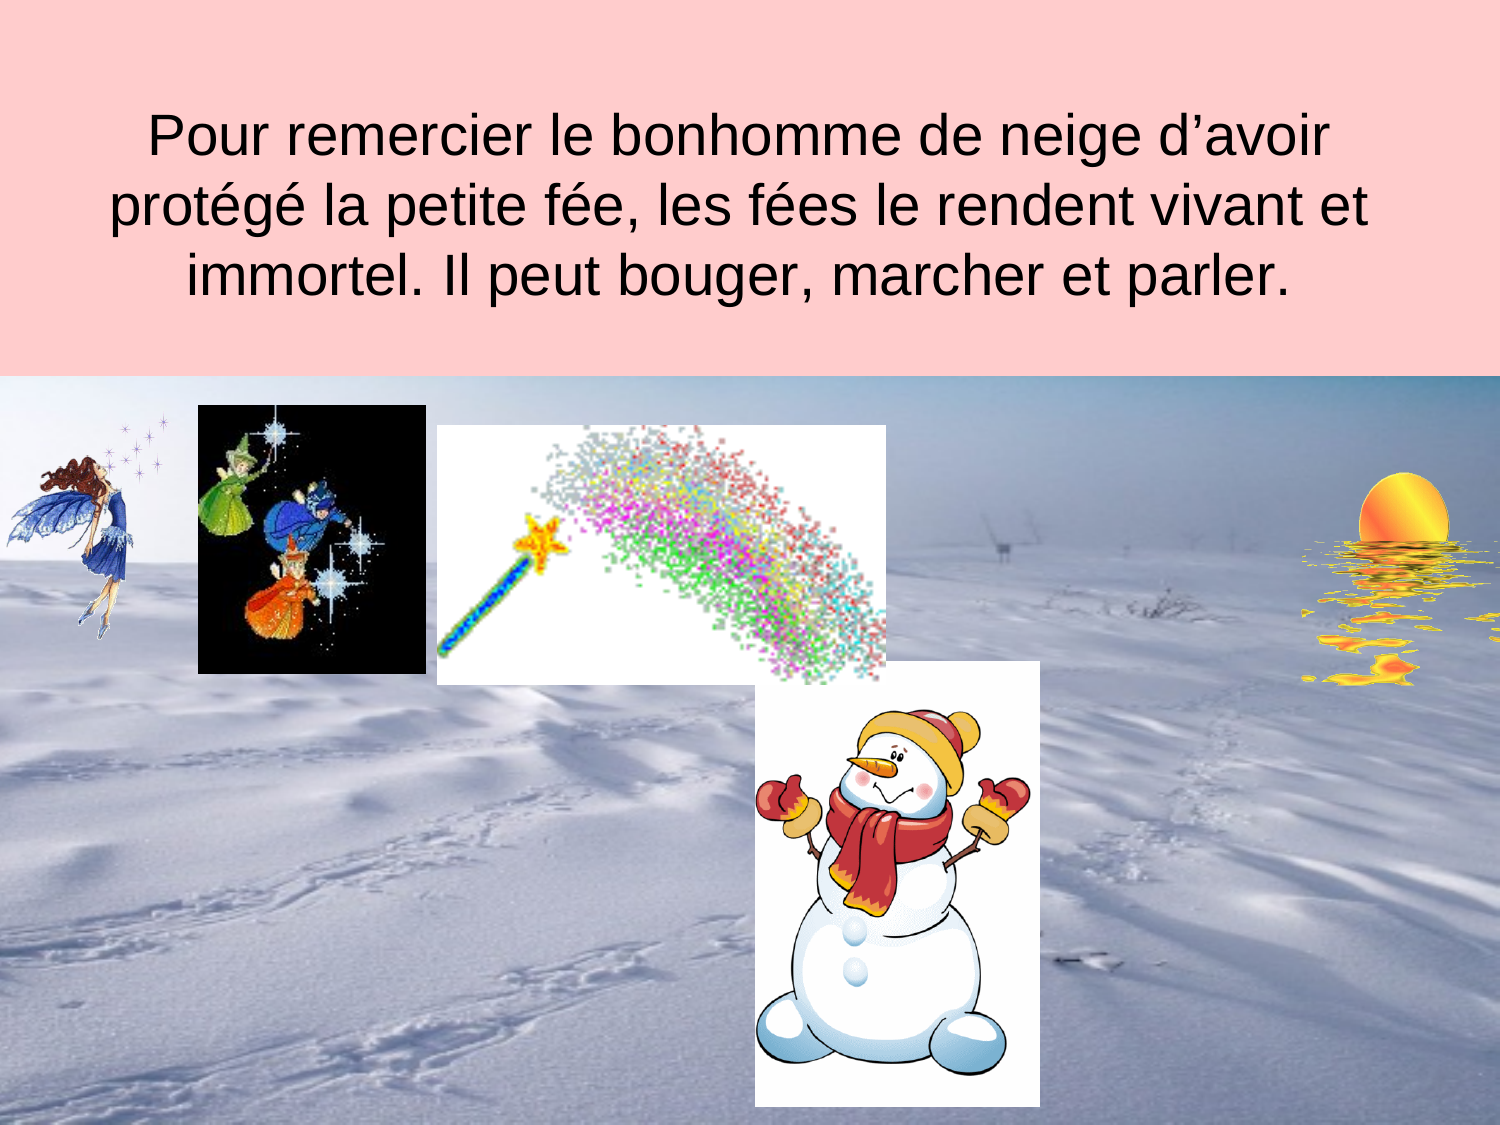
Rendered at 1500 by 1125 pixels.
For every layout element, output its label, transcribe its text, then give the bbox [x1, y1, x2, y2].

title Pour remercier le bonhomme de neige d’avoir protégé la petite fée, les fées le rendent vivant et immortel. Il peut bouger, marcher et parler. [53, 42, 1427, 362]
picture [0, 376, 1500, 1125]
